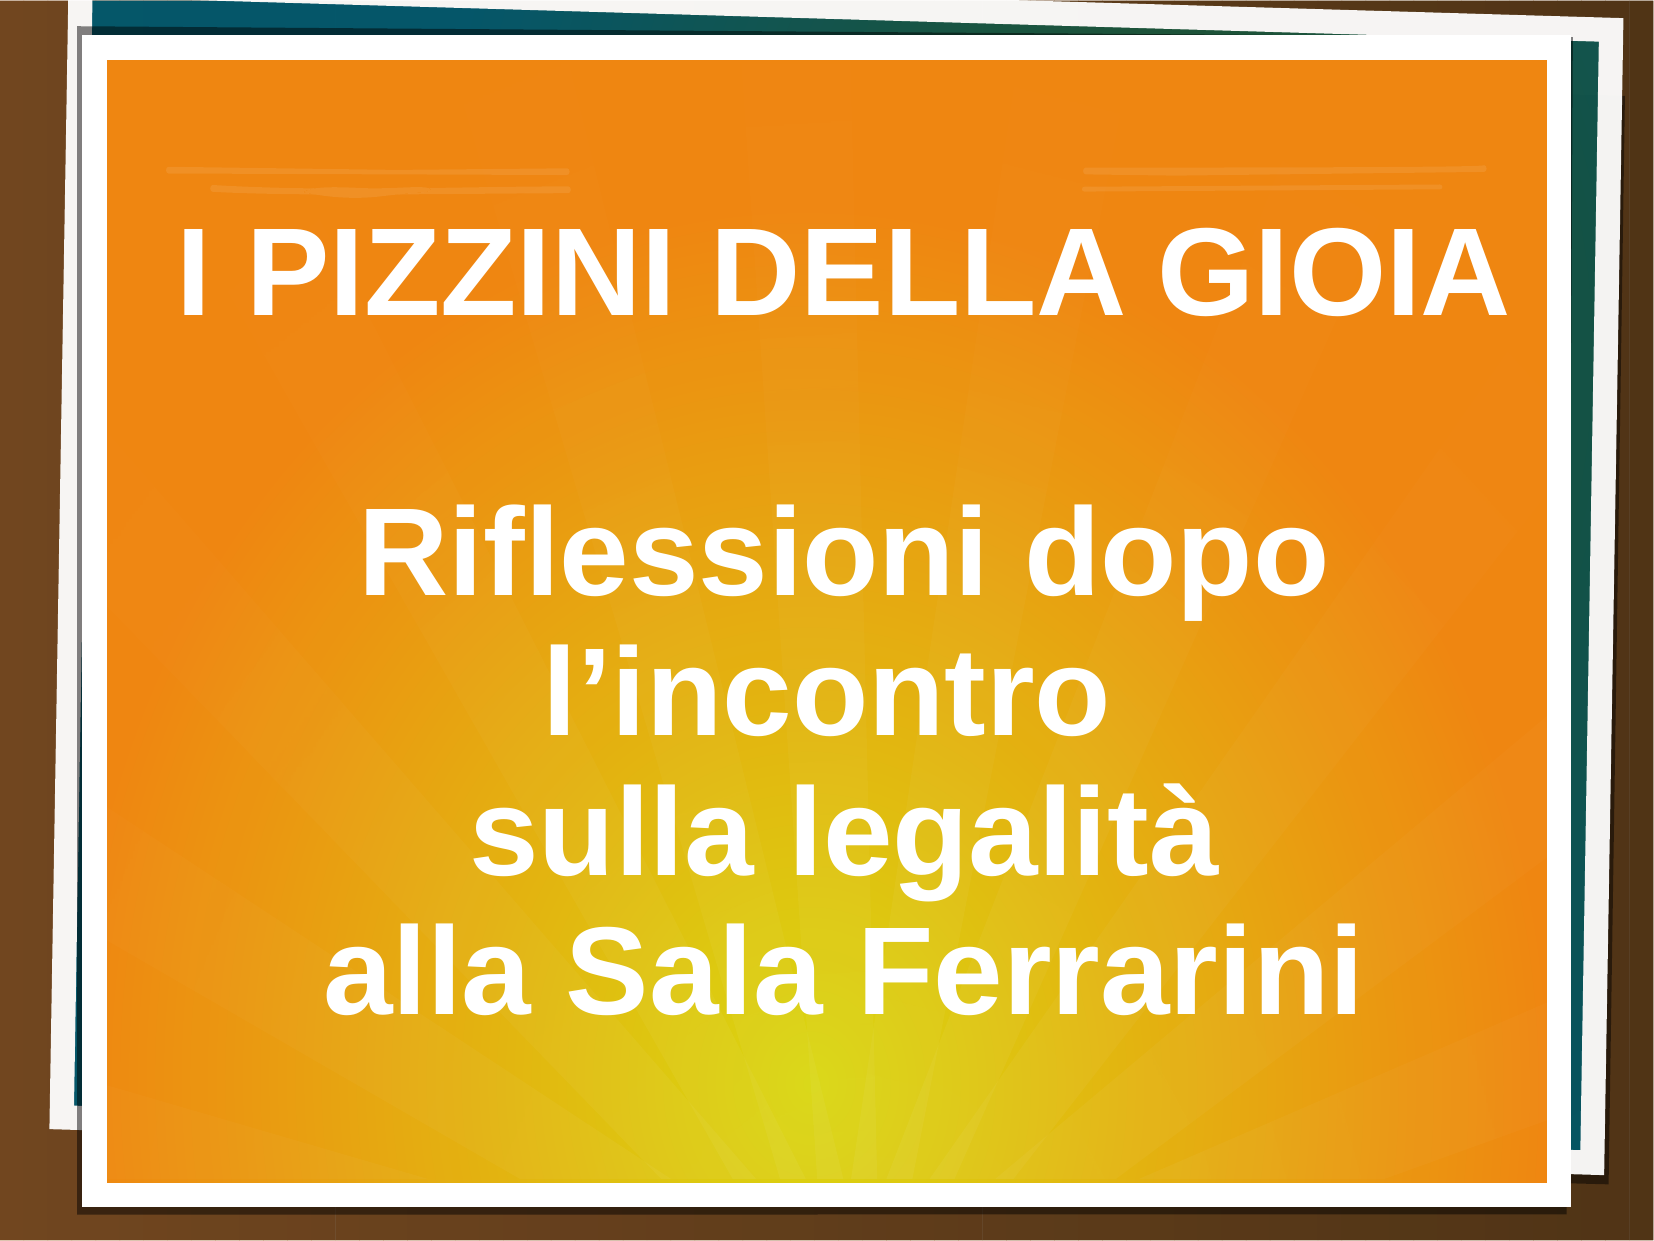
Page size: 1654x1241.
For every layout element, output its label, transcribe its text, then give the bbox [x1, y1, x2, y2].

title I PIZZINI DELLA GIOIA Riflessioni dopo l’incontro sulla legalità alla Sala Ferrarini [141, 202, 1548, 1042]
